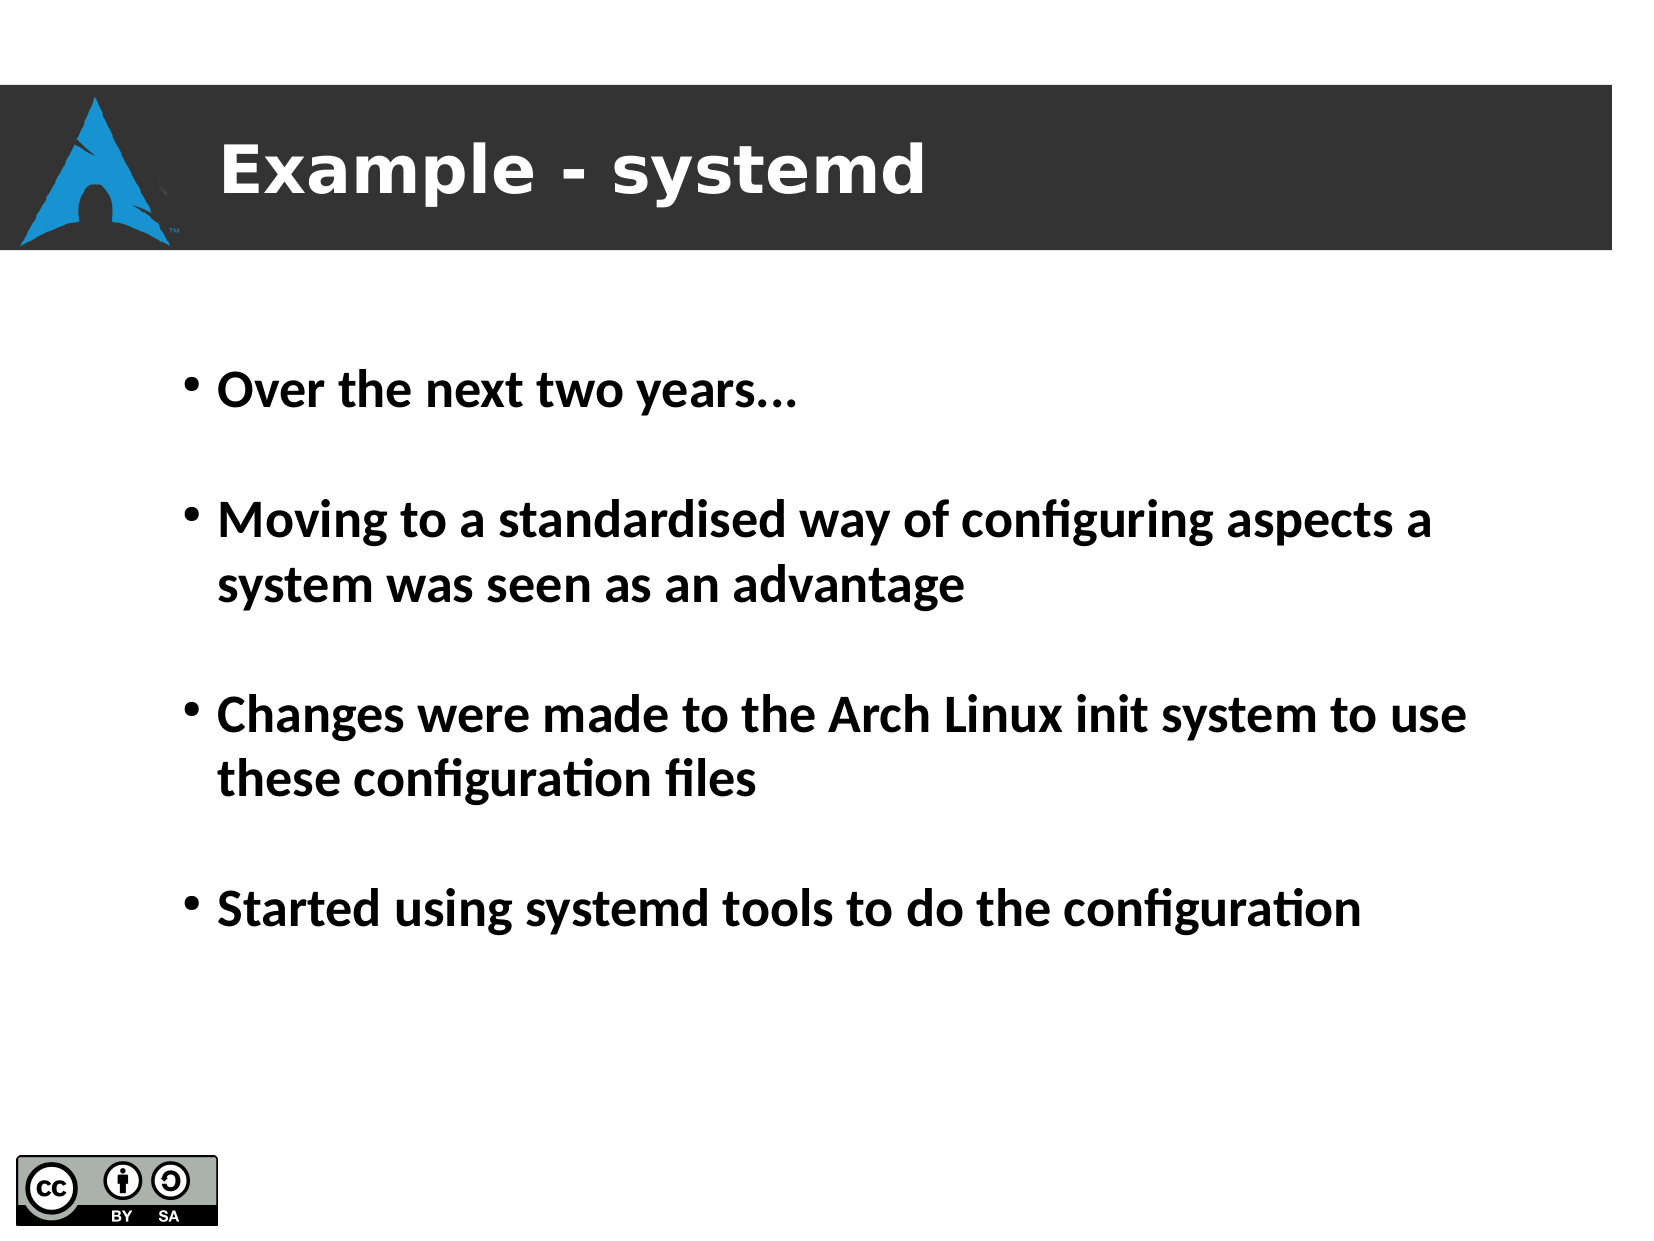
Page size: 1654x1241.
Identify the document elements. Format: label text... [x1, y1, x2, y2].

text_box Over the next two years... Moving to a standardised way of configuring aspects a system was seen as an advantage Changes were made to the Arch Linux init system to use these configuration files Started using systemd tools to do the configuration [167, 345, 1612, 1134]
text_box Example - systemd [188, 84, 1612, 250]
picture [0, 81, 188, 260]
picture [16, 1155, 218, 1227]
